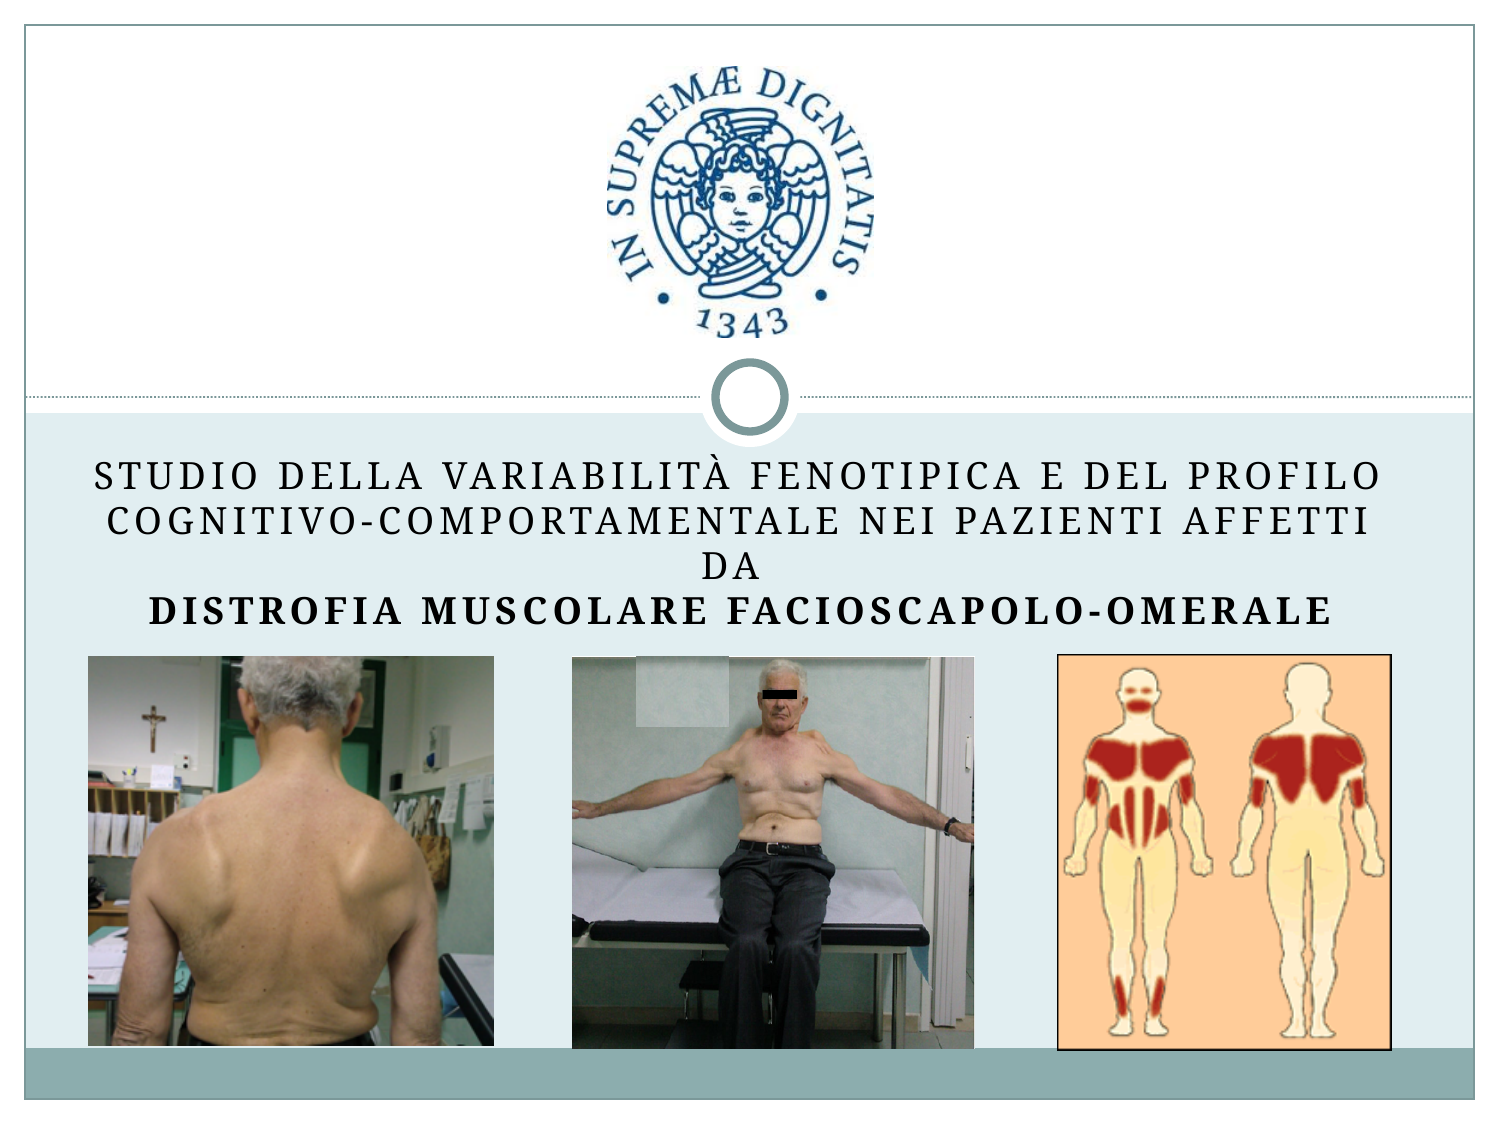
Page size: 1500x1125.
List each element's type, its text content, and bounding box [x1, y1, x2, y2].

picture [1057, 655, 1392, 1051]
subtitle Studio della variabilità fenotipica e del profilo cognitivo-comportamentale nei pazienti affetti da Distrofia Muscolare Facioscapolo-omerale [60, 444, 1420, 732]
picture [572, 656, 975, 1049]
picture [88, 656, 494, 1046]
title [702, 857, 1424, 1099]
picture [607, 66, 874, 339]
